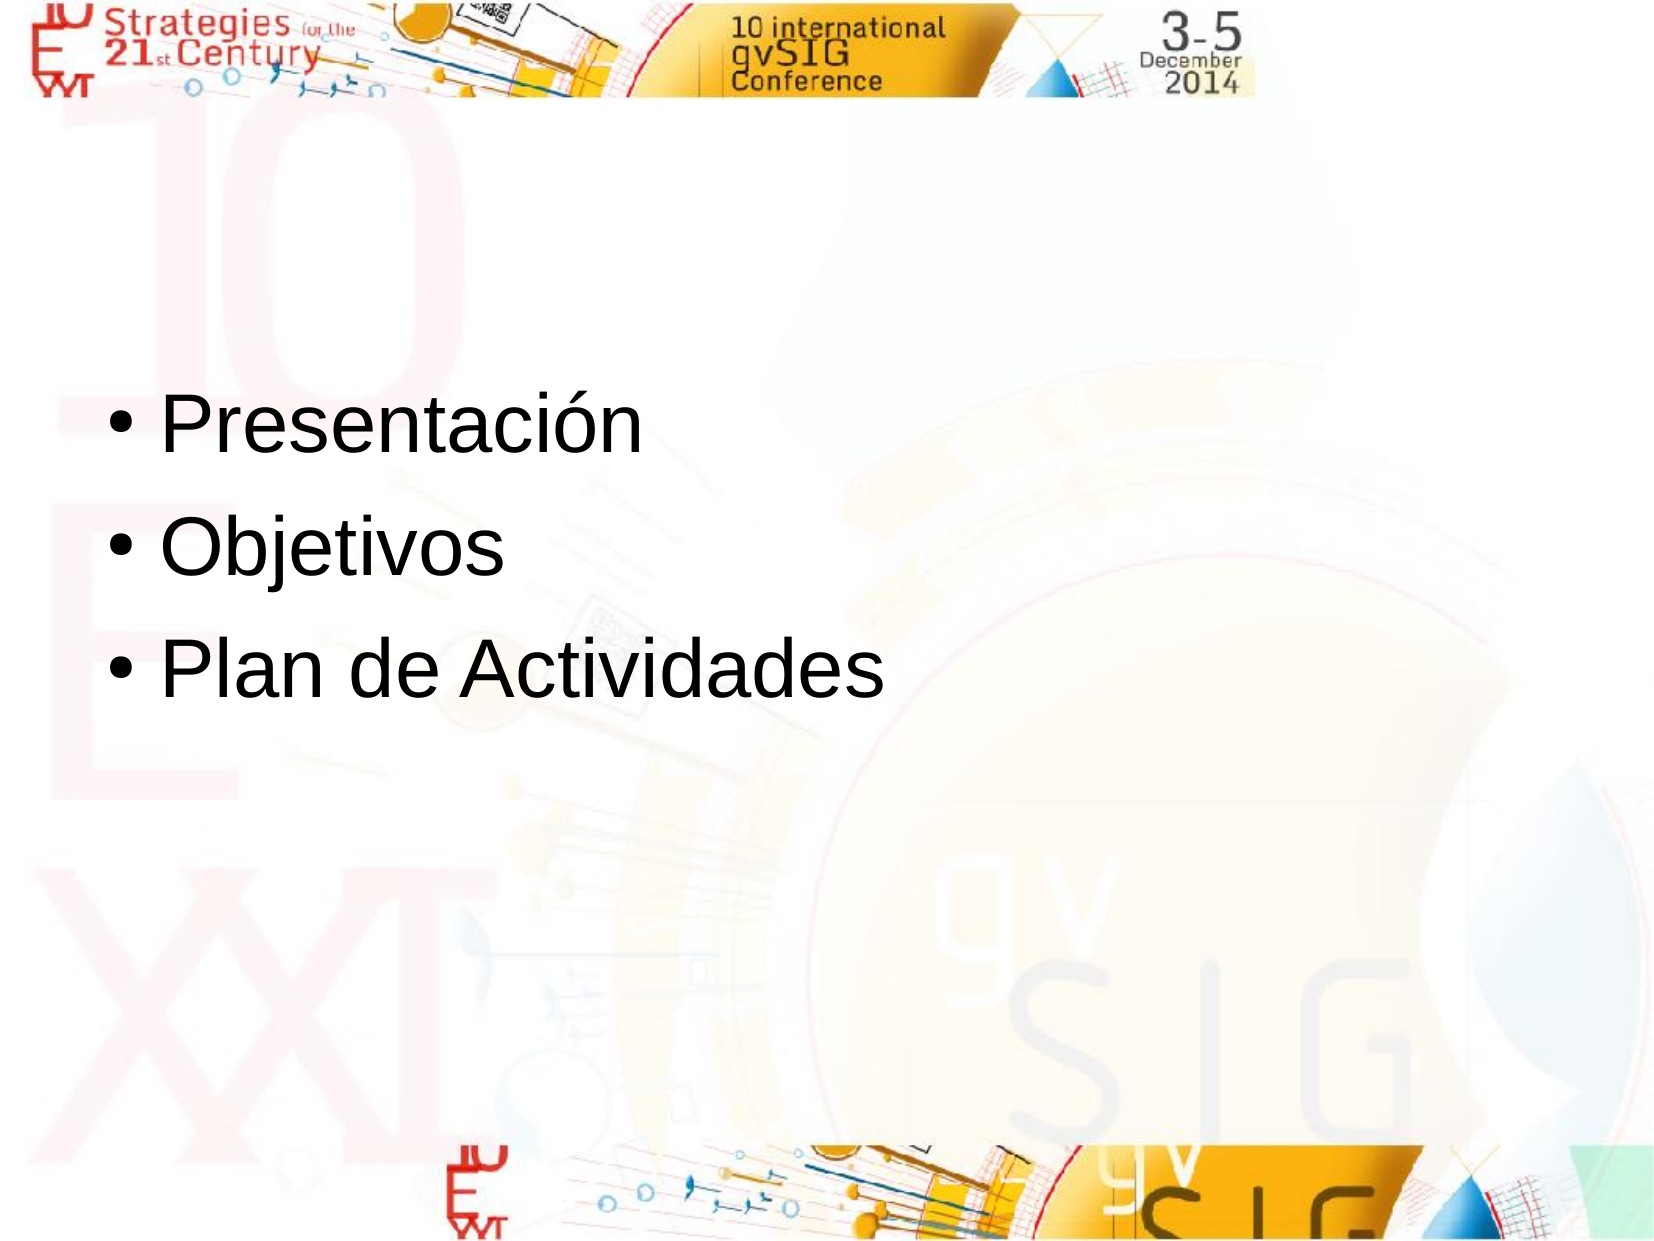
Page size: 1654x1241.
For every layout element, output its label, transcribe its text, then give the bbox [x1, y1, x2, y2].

picture [0, 0, 1654, 1241]
list Presentación Objetivos Plan de Actividades [88, 255, 1577, 975]
